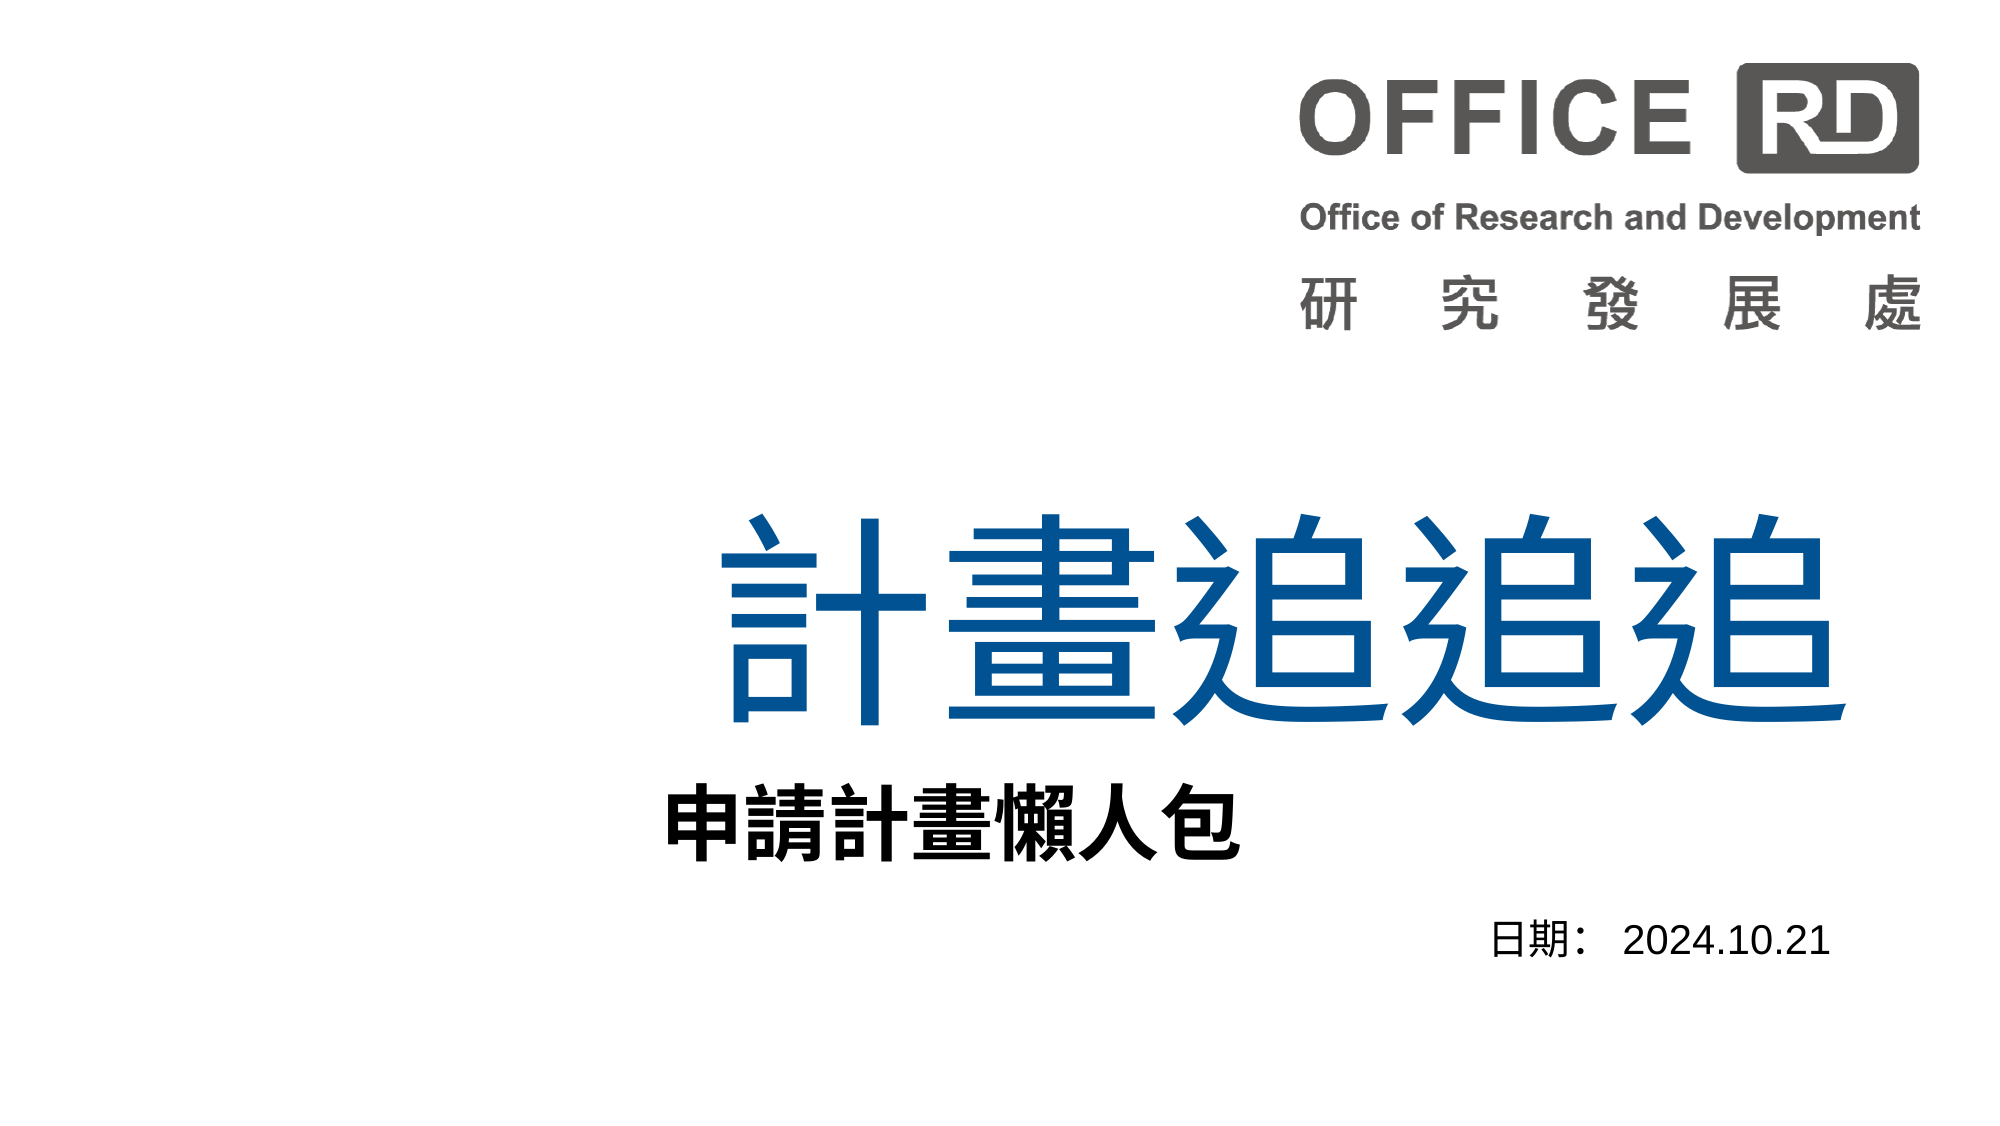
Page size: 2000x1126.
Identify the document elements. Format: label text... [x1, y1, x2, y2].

text_box 計畫追追追 [692, 470, 1898, 764]
text_box 日期：2024.10.21 [1472, 905, 2000, 971]
text_box 申請計畫懶人包 [645, 763, 1886, 880]
picture [1236, 42, 1966, 363]
